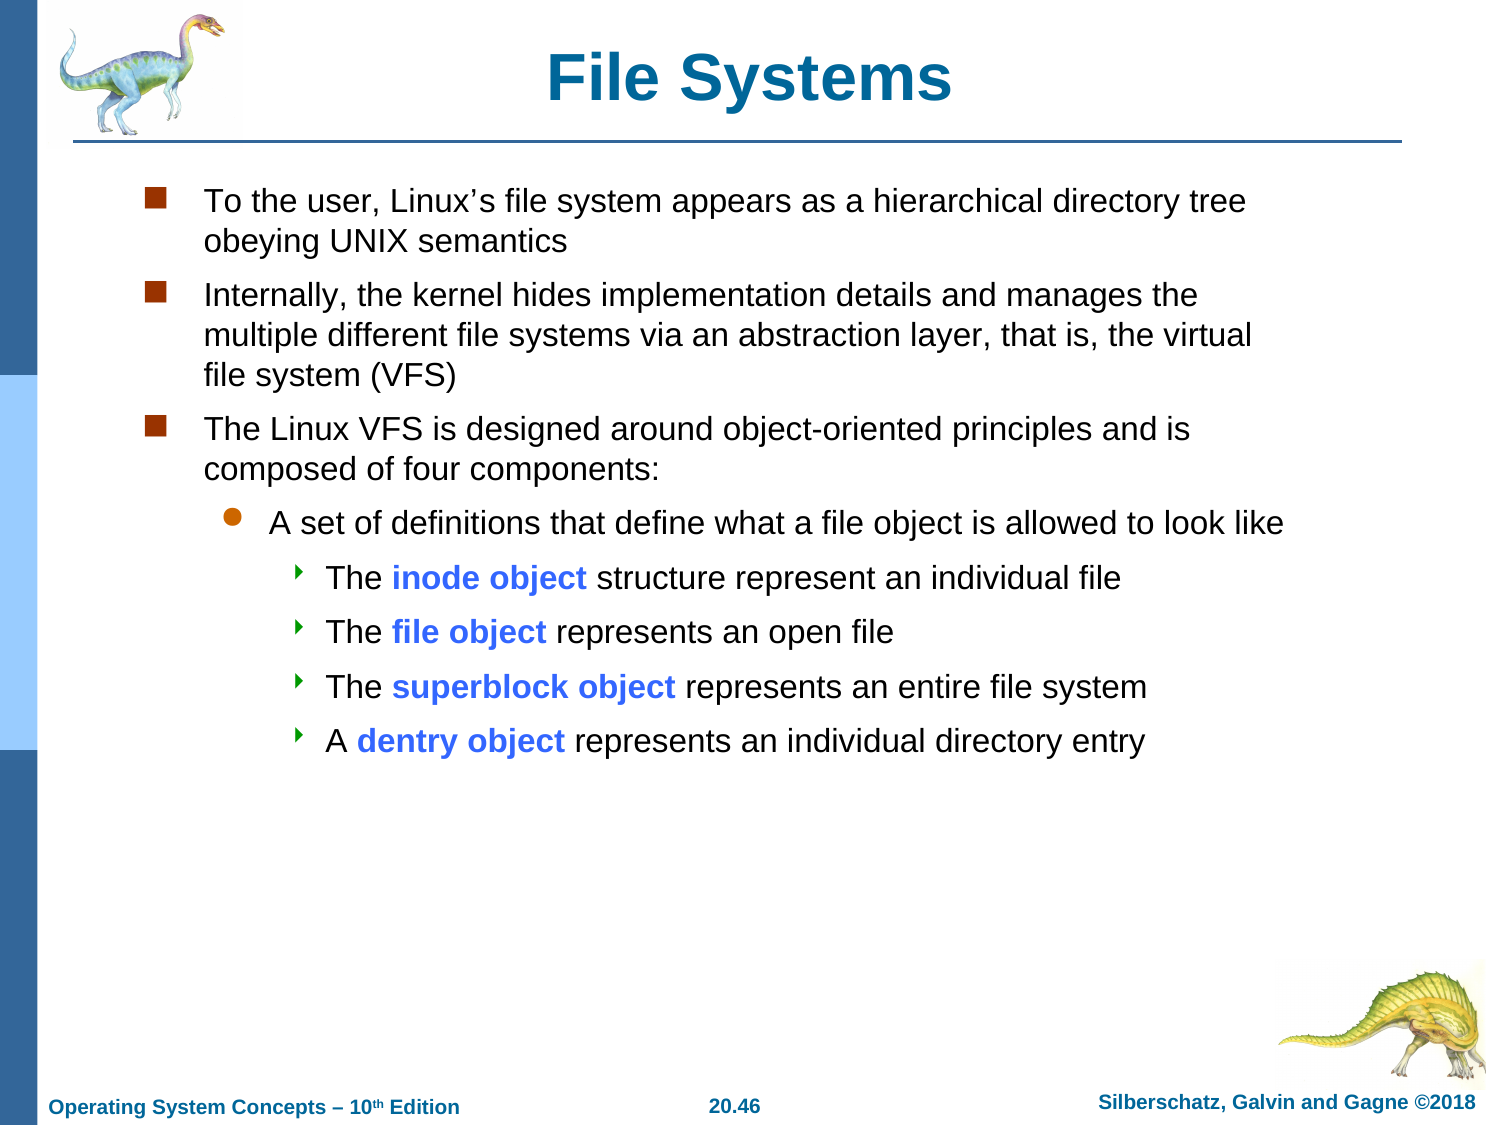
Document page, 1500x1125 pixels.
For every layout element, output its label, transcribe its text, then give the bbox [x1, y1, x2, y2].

picture [46, 0, 243, 149]
picture [1415, 1094, 1423, 1099]
title File Systems [75, 26, 1426, 122]
picture [1275, 959, 1486, 1090]
list To the user, Linux’s file system appears as a hierarchical directory tree obeying UNIX semantics Internally, the kernel hides implementation details and manages the multiple different file systems via an abstraction layer, that is, the virtual file system (VFS) The Linux VFS is designed around object-oriented principles and is composed of four components: A set of definitions that define what a file object is allowed to look like The inode object structure represent an individual file The file object represents an open file The superblock object represents an entire file system A dentry object represents an individual directory entry [132, 171, 1319, 1043]
